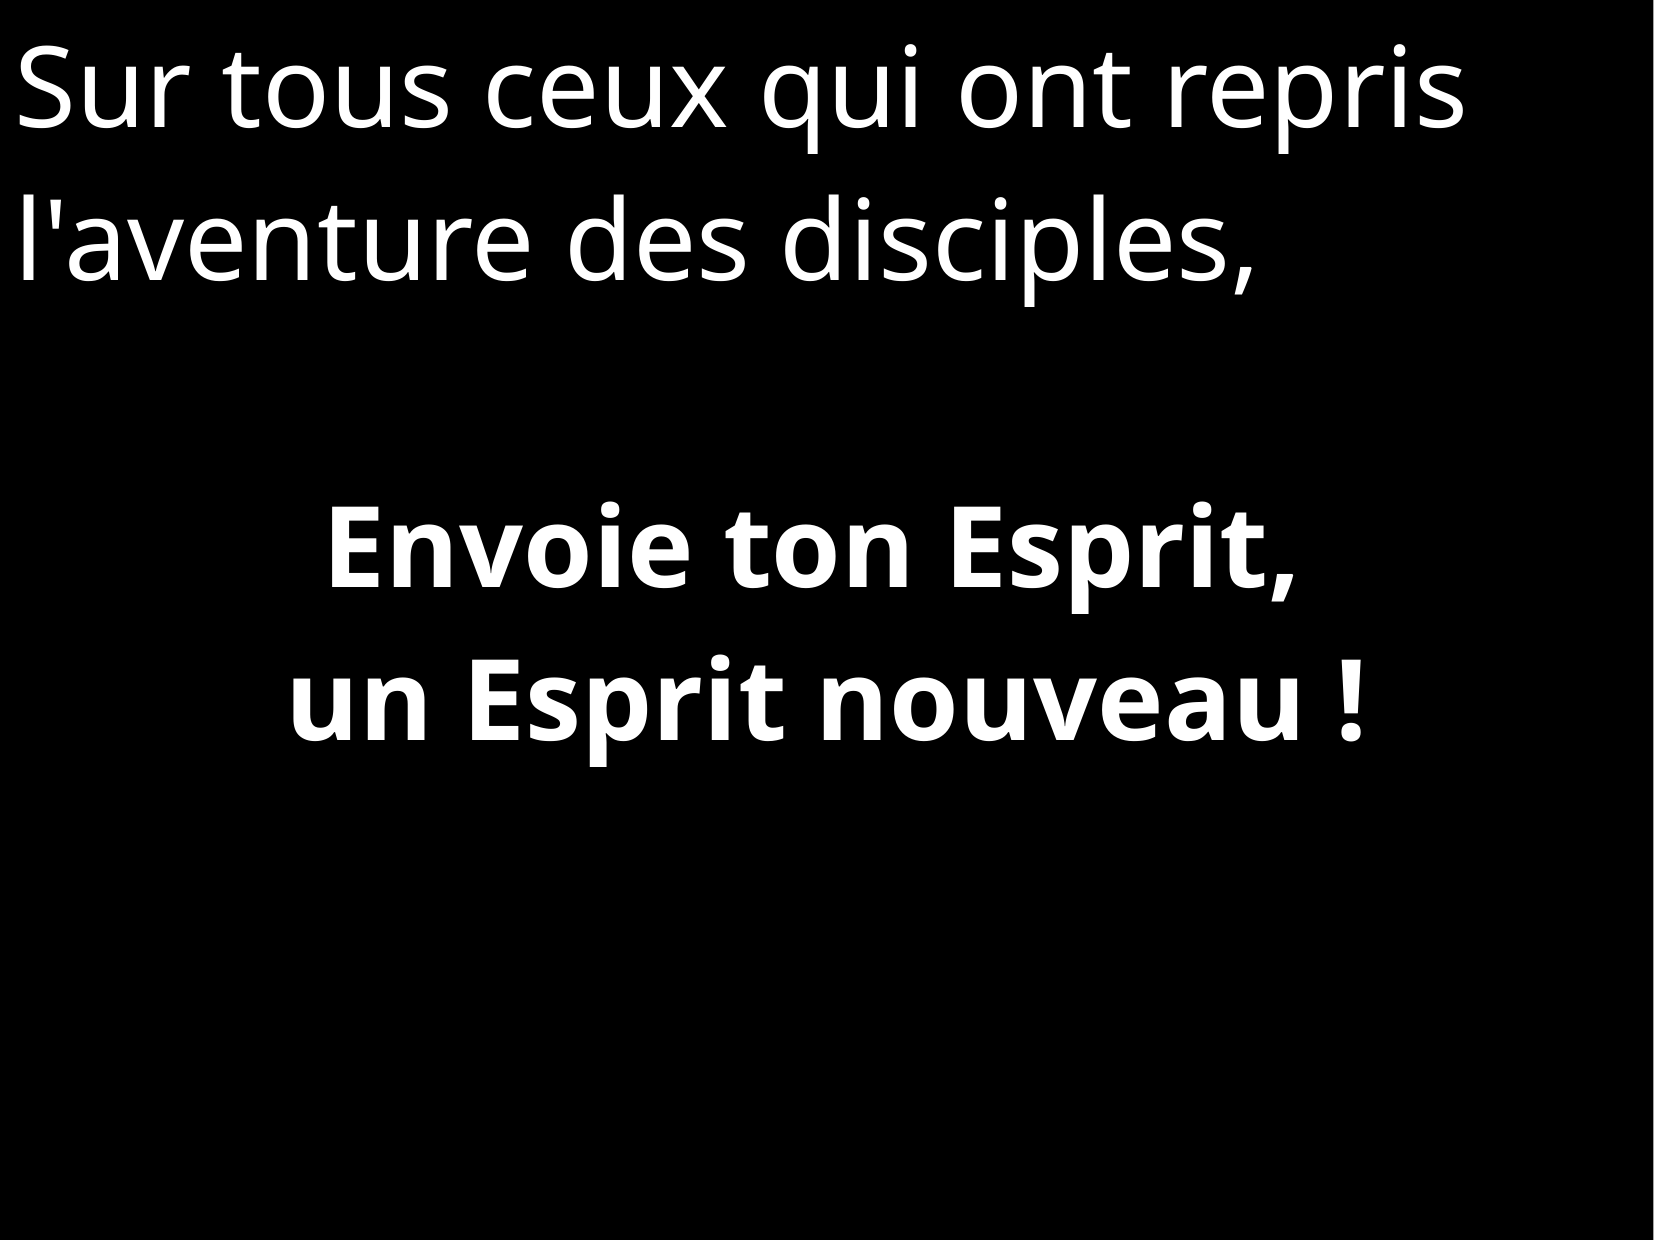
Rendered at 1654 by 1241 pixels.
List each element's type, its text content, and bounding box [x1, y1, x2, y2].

text_box Sur tous ceux qui ont repris l'aventure des disciples, Envoie ton Esprit, un Esprit nouveau ! [0, 0, 1654, 1241]
